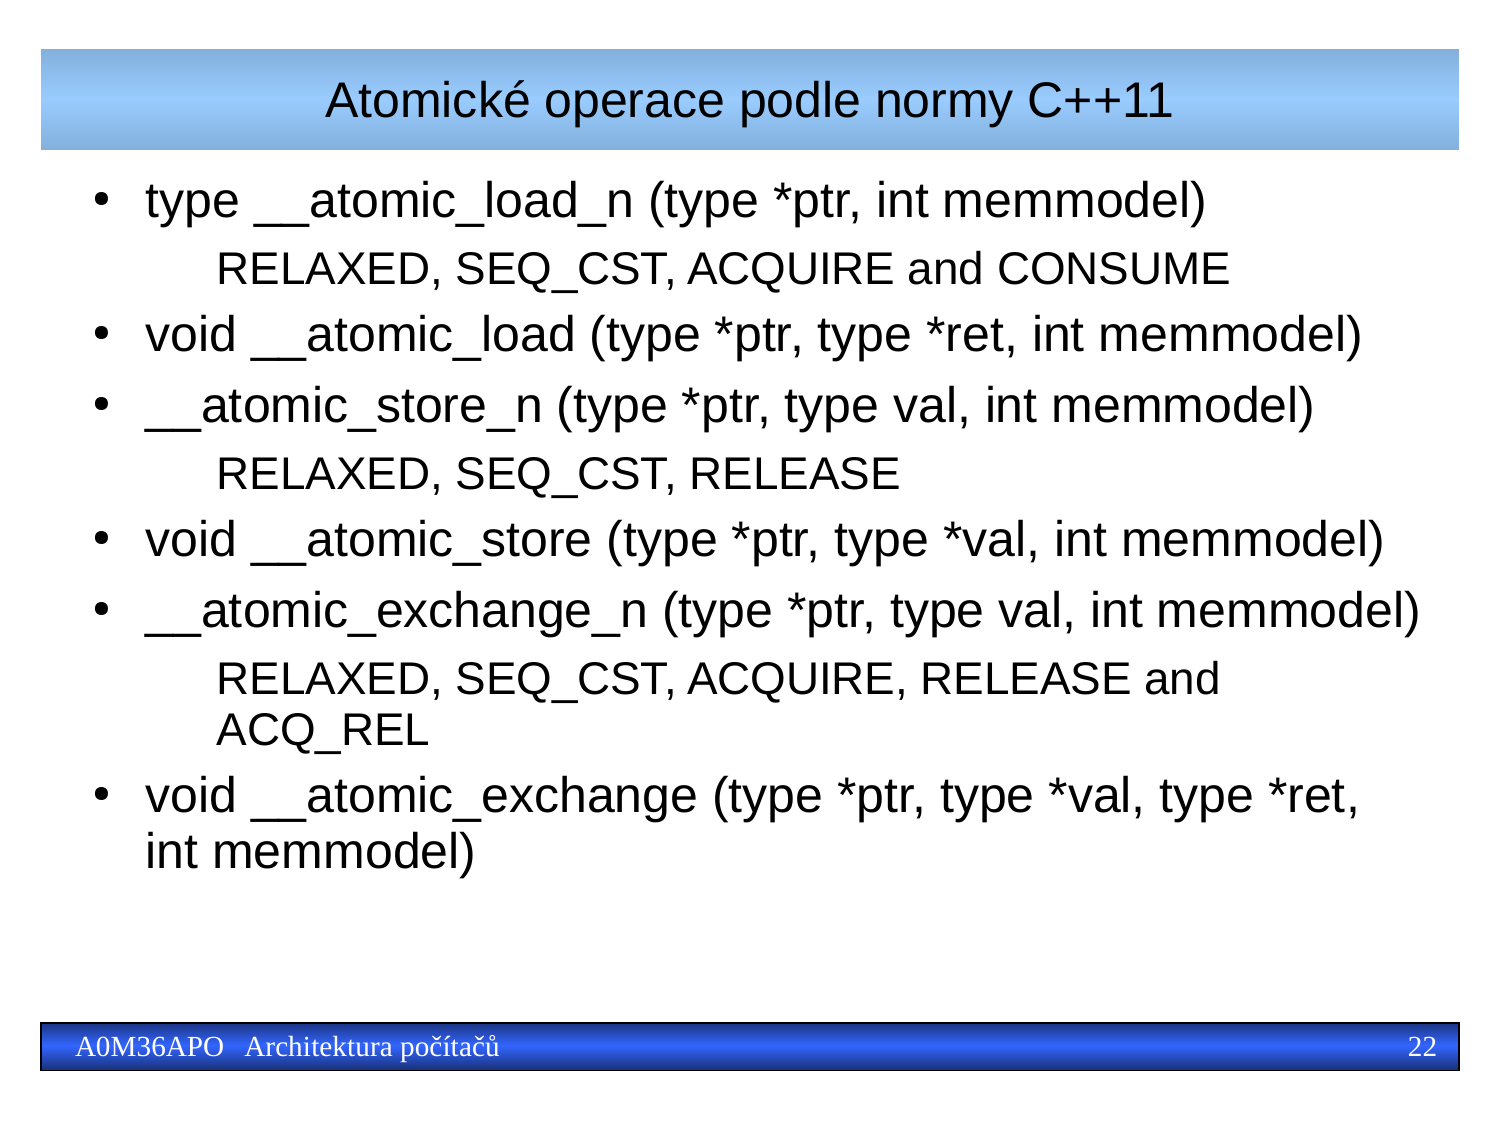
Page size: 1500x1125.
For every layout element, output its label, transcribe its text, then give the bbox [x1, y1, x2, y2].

list type __atomic_load_n (type *ptr, int memmodel) RELAXED, SEQ_CST, ACQUIRE and CONSUME void __atomic_load (type *ptr, type *ret, int memmodel) __atomic_store_n (type *ptr, type val, int memmodel) RELAXED, SEQ_CST, RELEASE void __atomic_store (type *ptr, type *val, int memmodel) __atomic_exchange_n (type *ptr, type val, int memmodel) RELAXED, SEQ_CST, ACQUIRE, RELEASE and ACQ_REL void __atomic_exchange (type *ptr, type *val, type *ret, int memmodel) [75, 172, 1426, 1000]
title Atomické operace podle normy C++11 [41, 49, 1459, 150]
